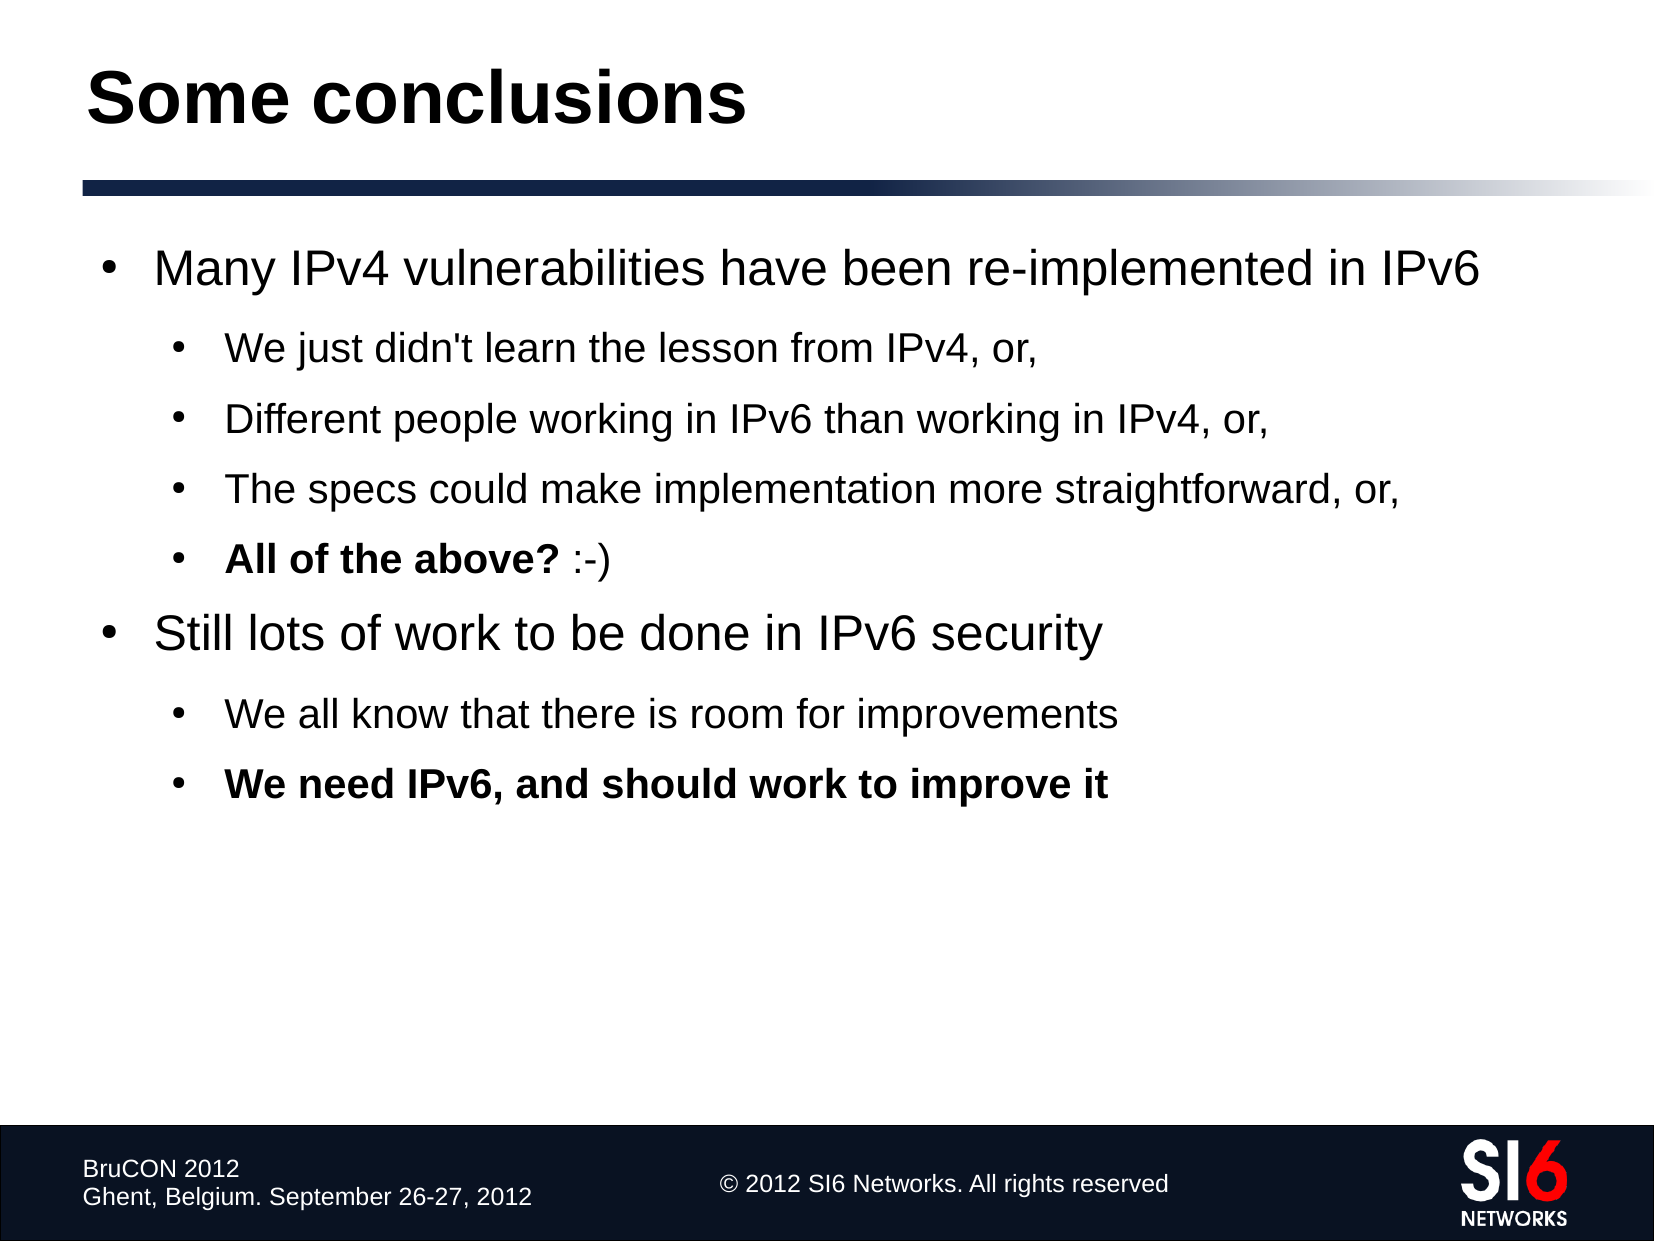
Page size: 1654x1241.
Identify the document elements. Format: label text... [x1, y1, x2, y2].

picture [1461, 1139, 1567, 1226]
list Many IPv4 vulnerabilities have been re-implemented in IPv6 We just didn't learn the lesson from IPv4, or, Different people working in IPv6 than working in IPv4, or, The specs could make implementation more straightforward, or, All of the above? :-) Still lots of work to be done in IPv6 security We all know that there is room for improvements We need IPv6, and should work to improve it [82, 240, 1571, 1059]
title Some conclusions [86, 30, 1576, 166]
